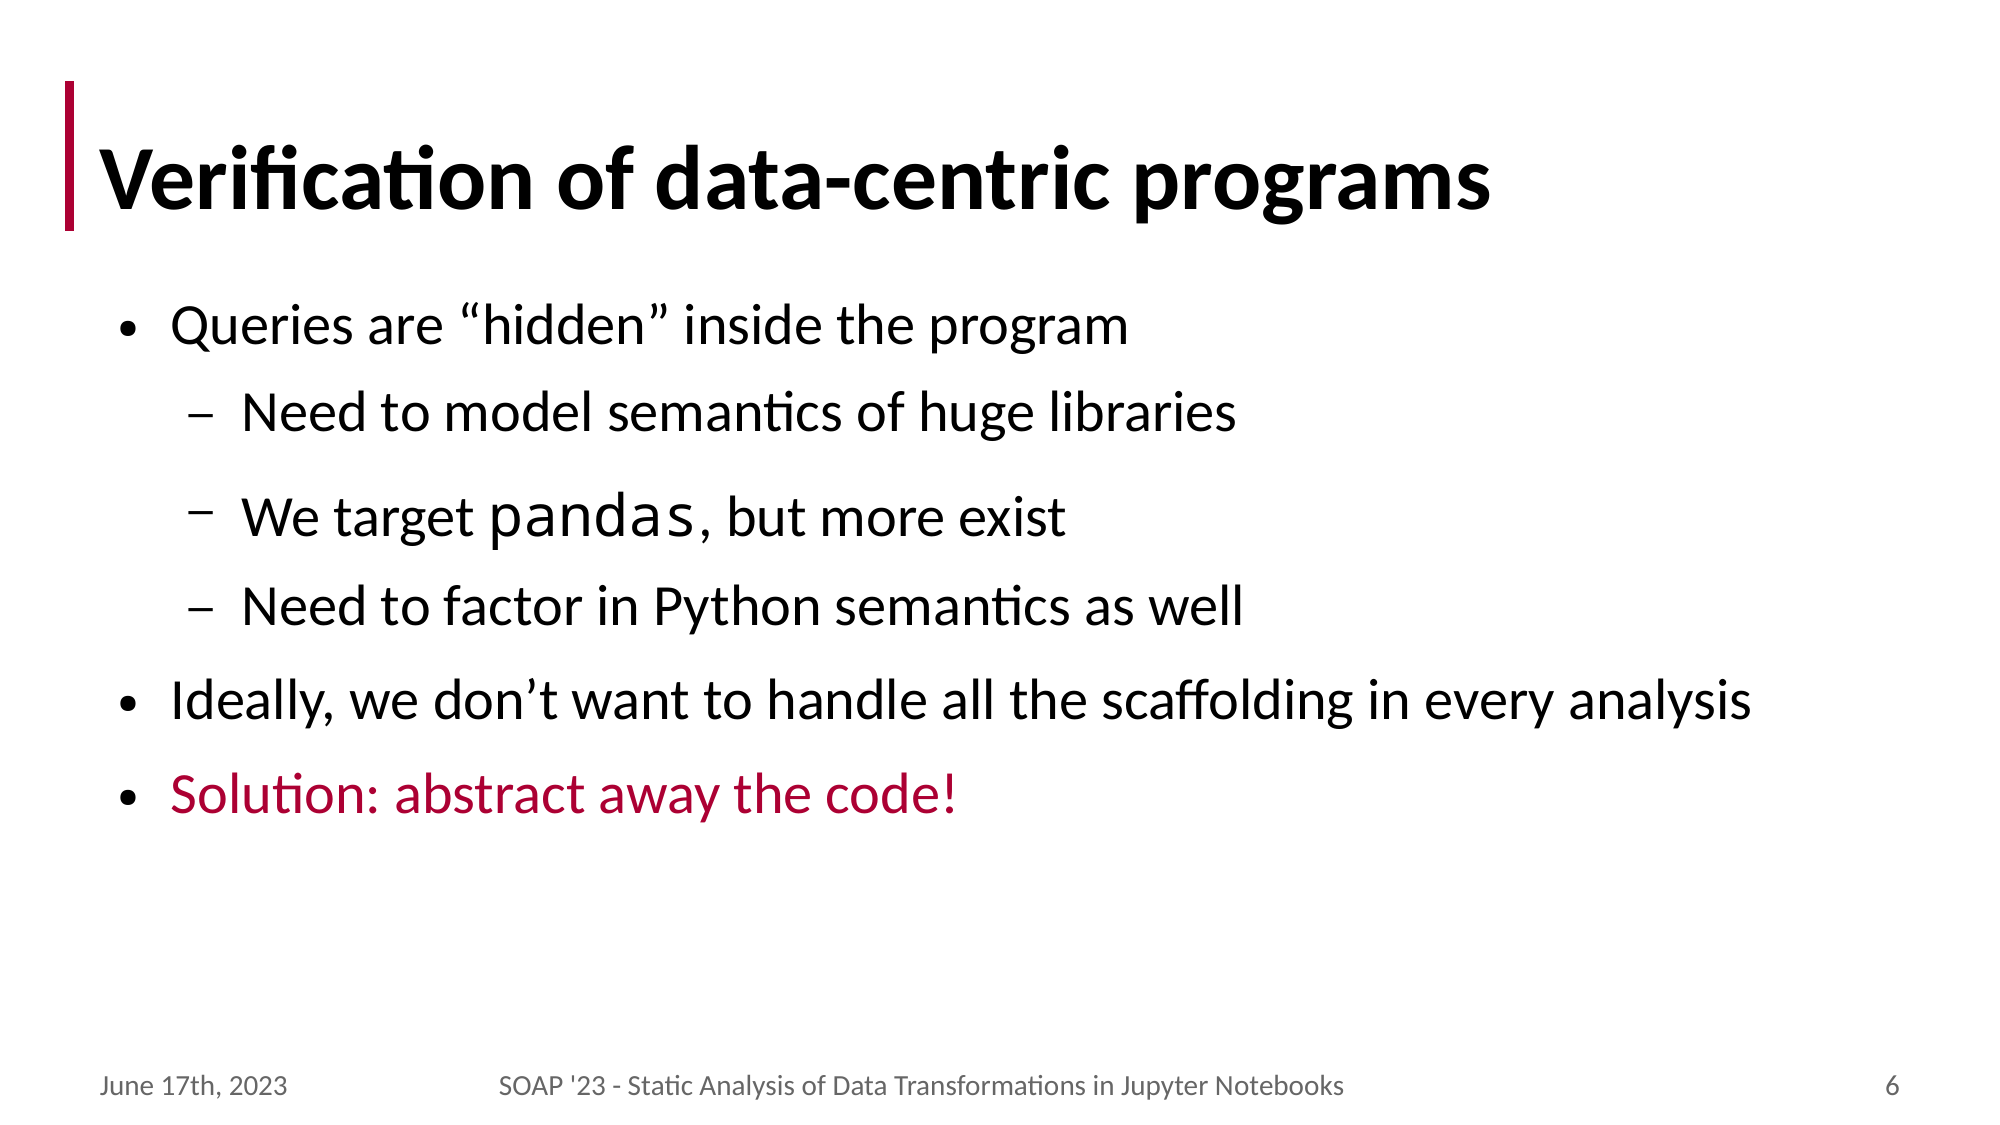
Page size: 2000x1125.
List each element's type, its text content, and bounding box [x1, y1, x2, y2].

title Verification of data-centric programs [99, 44, 1900, 233]
list Queries are “hidden” inside the program Need to model semantics of huge libraries We target pandas, but more exist Need to factor in Python semantics as well Ideally, we don’t want to handle all the scaffolding in every analysis Solution: abstract away the code! [99, 300, 1900, 1027]
